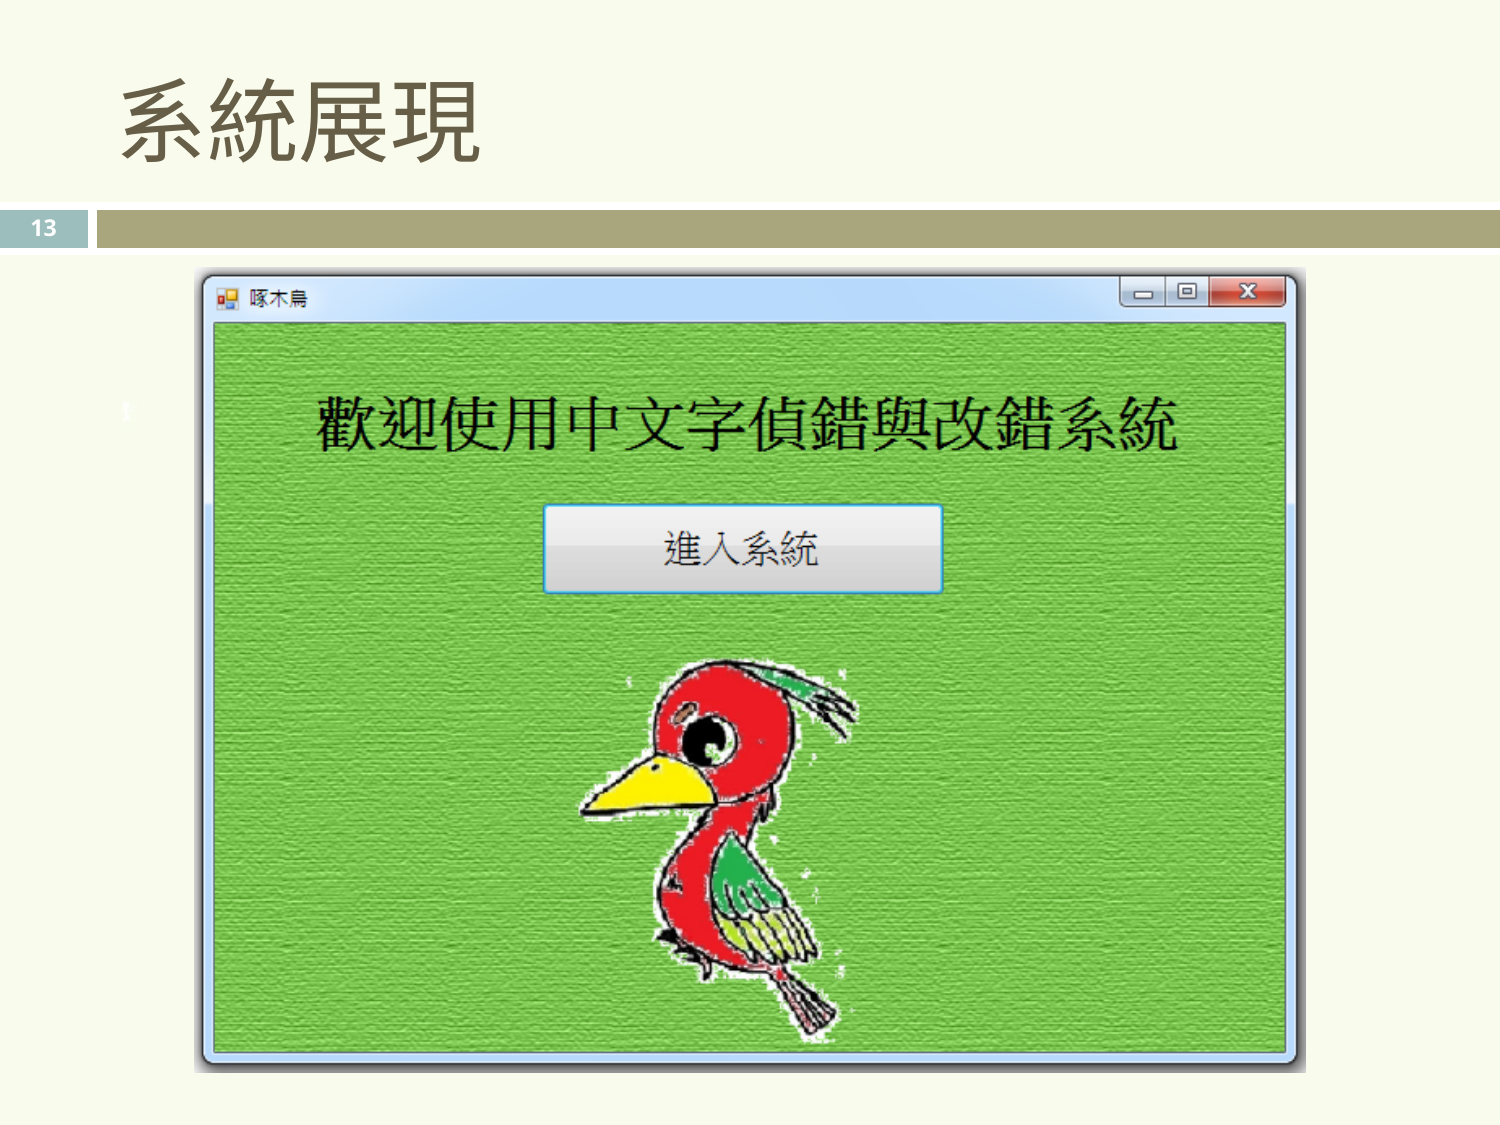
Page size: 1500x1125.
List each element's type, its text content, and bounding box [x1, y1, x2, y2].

picture [194, 267, 1306, 1073]
title 系統展現 [100, 37, 1438, 201]
text_box 13 [0, 208, 88, 249]
